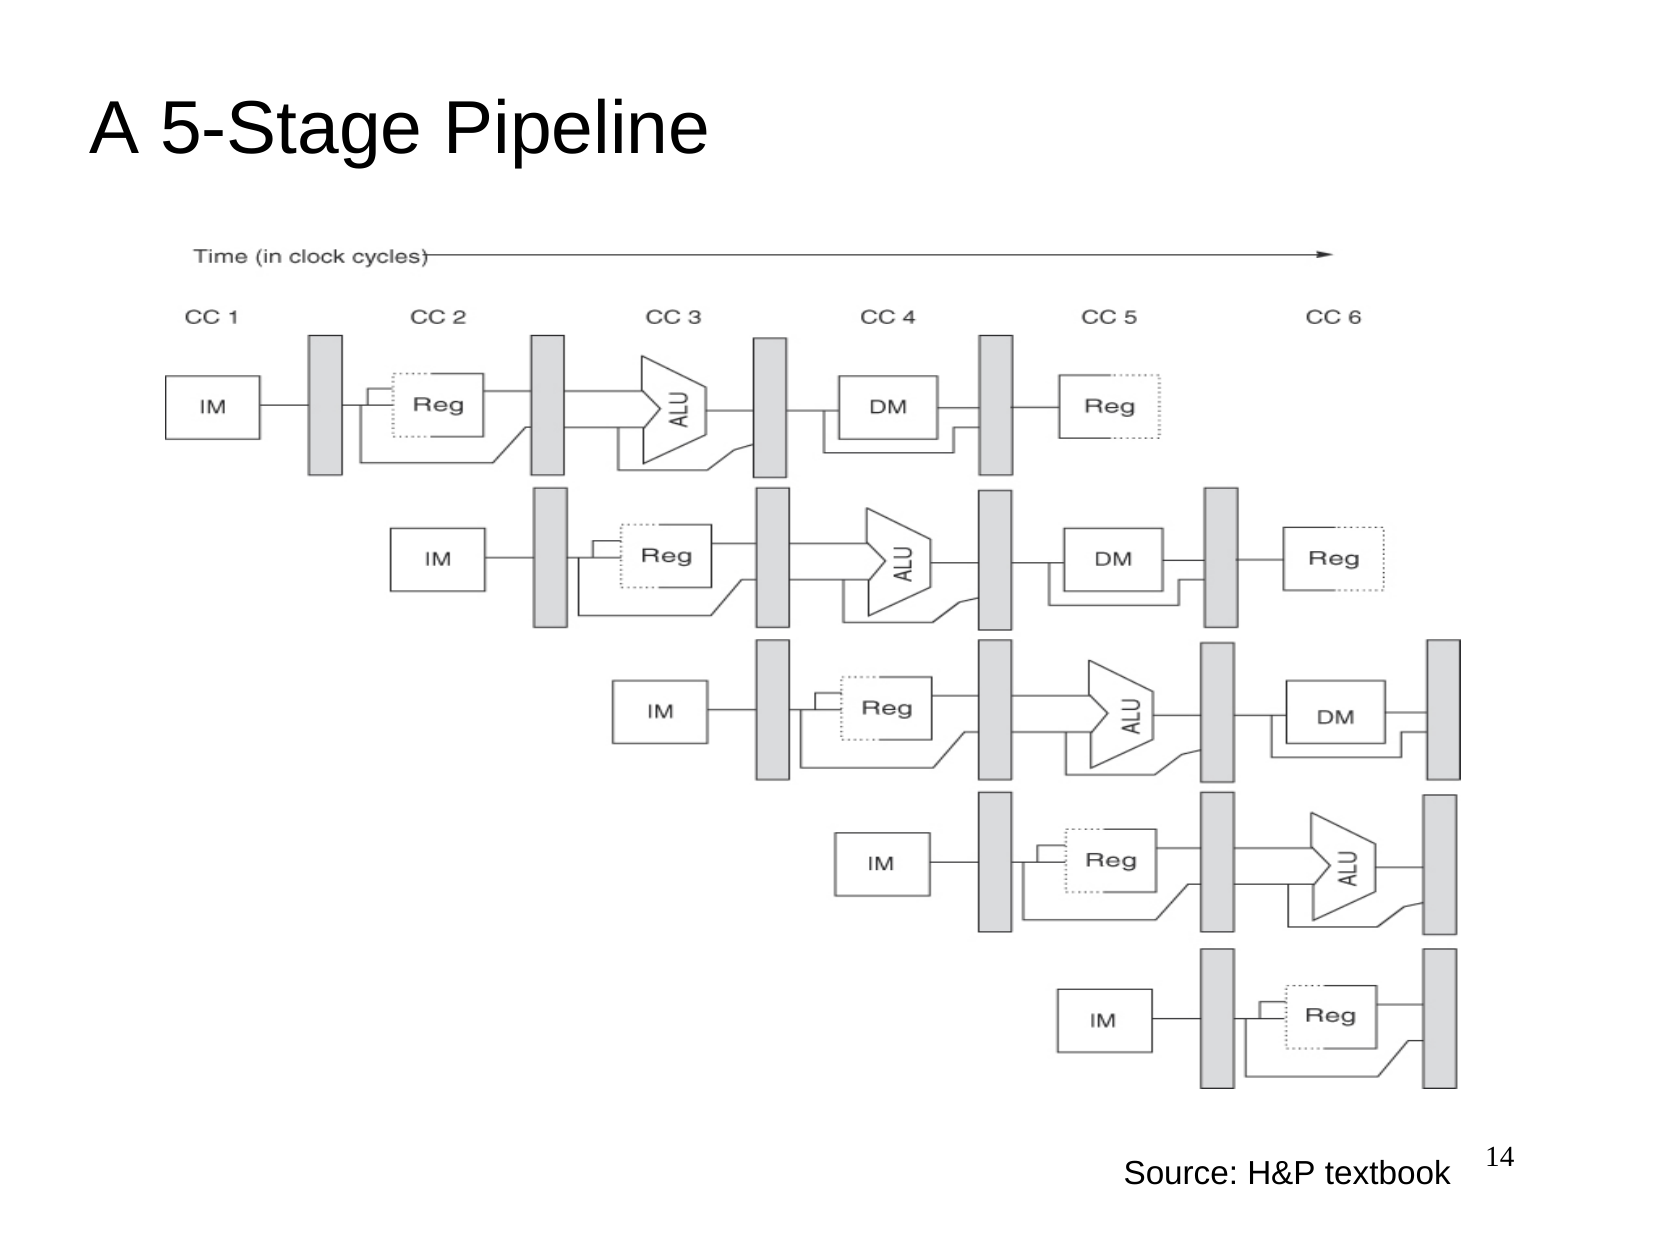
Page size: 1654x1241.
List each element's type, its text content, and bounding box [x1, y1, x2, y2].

text_box A 5-Stage Pipeline [74, 71, 727, 177]
text_box <number> [1185, 1129, 1530, 1213]
text_box Source: H&P textbook [1108, 1143, 1467, 1199]
picture [165, 247, 1461, 1089]
